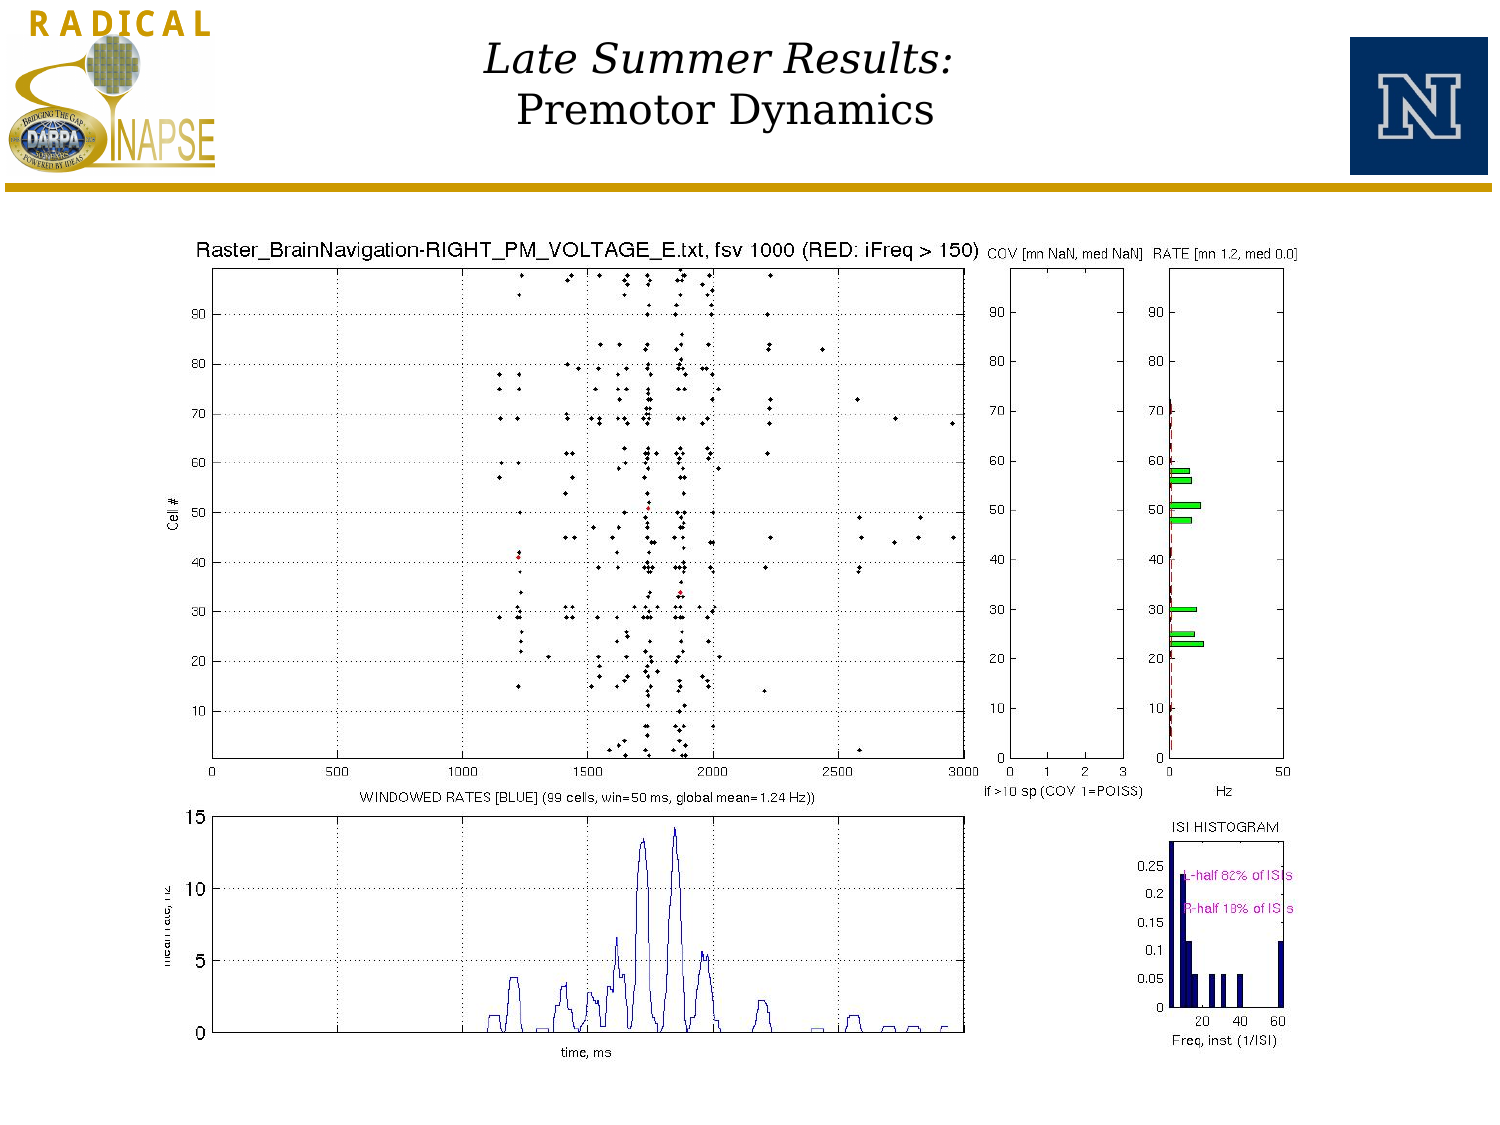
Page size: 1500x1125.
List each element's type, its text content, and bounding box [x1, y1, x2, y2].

picture [165, 234, 1329, 1065]
text_box Late Summer Results: Premotor Dynamics [112, 24, 1339, 113]
picture [1350, 37, 1488, 175]
